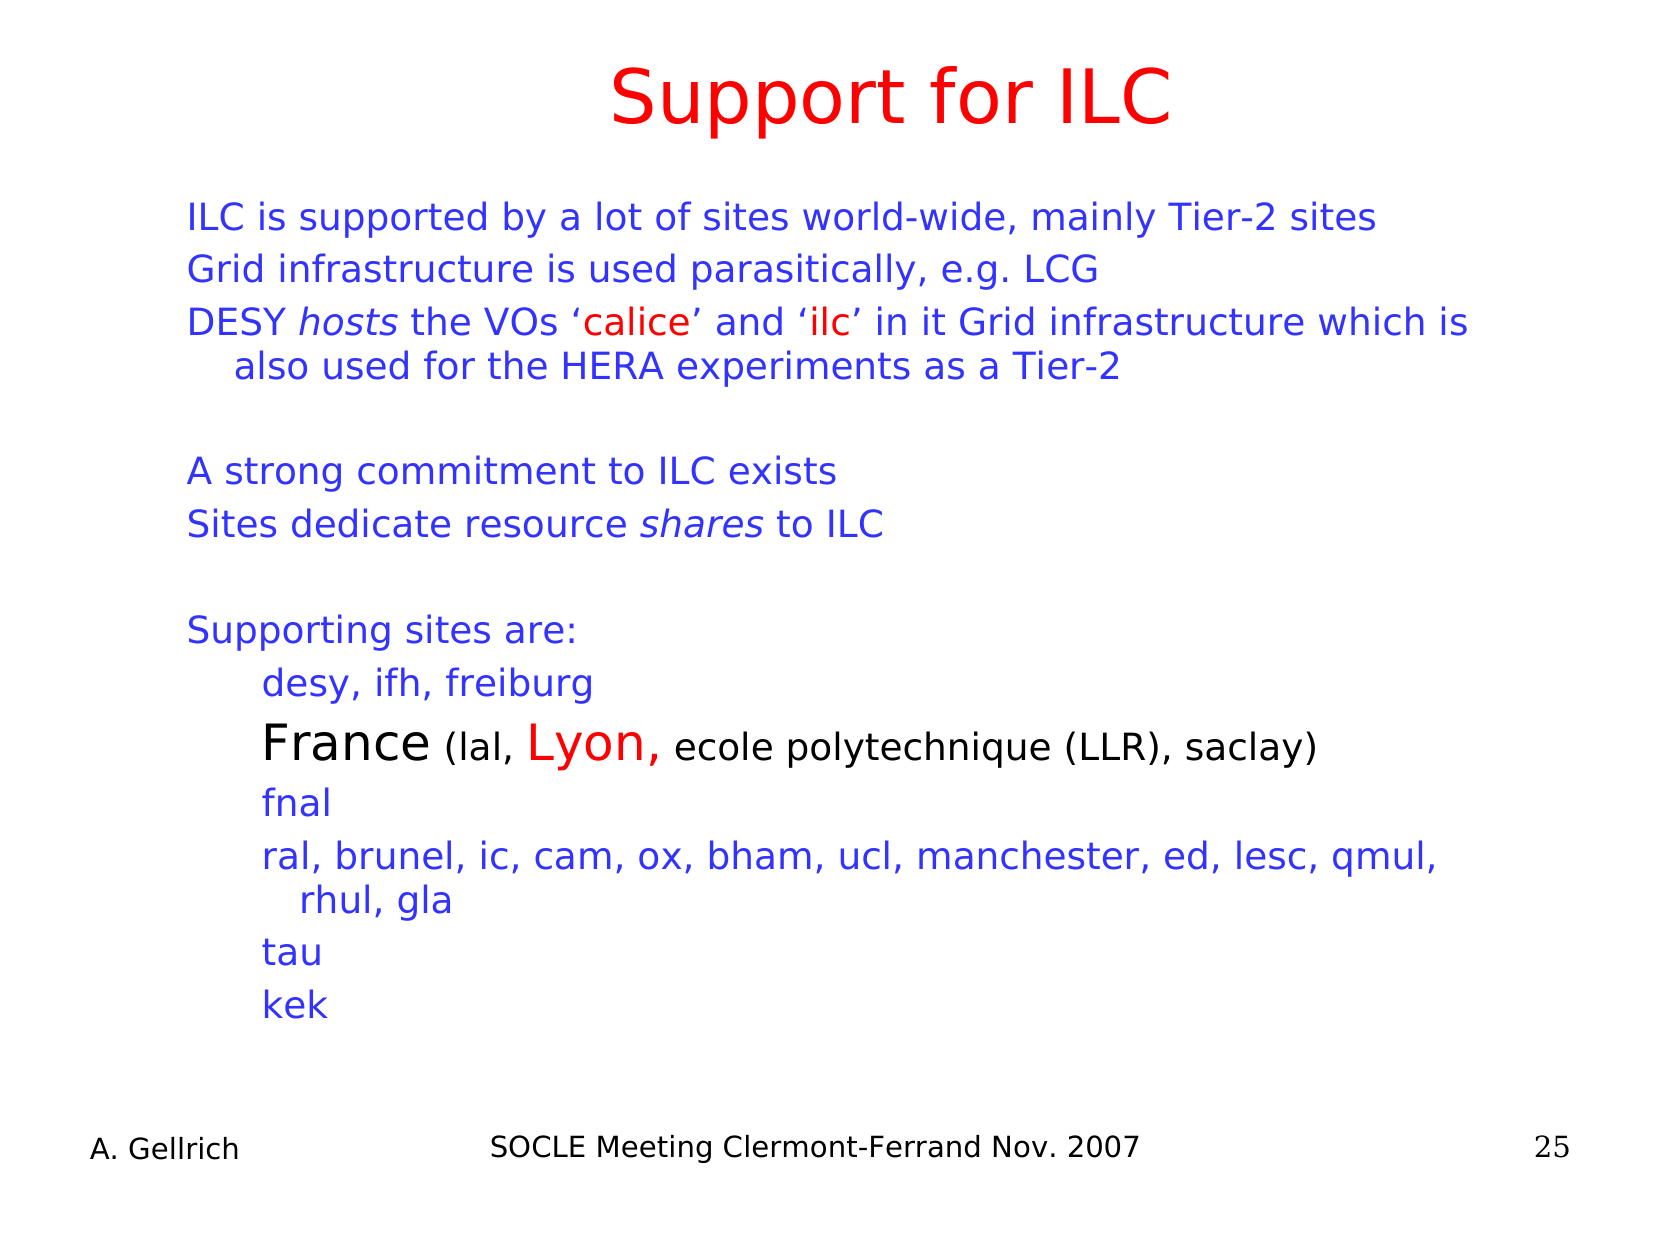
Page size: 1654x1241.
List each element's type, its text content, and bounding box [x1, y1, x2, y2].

text_box A. Gellrich [75, 1125, 264, 1175]
text_box Support for ILC [195, 32, 1588, 163]
text_box ILC is supported by a lot of sites world-wide, mainly Tier-2 sites Grid infrastructure is used parasitically, e.g. LCG DESY hosts the VOs ‘calice’ and ‘ilc’ in it Grid infrastructure which is also used for the HERA experiments as a Tier-2 A strong commitment to ILC exists Sites dedicate resource shares to ILC Supporting sites are: desy, ifh, freiburg France (lal, Lyon, ecole polytechnique (LLR), saclay) fnal ral, brunel, ic, cam, ox, bham, ucl, manchester, ed, lesc, qmul, rhul, gla tau kek [96, 187, 1535, 1090]
